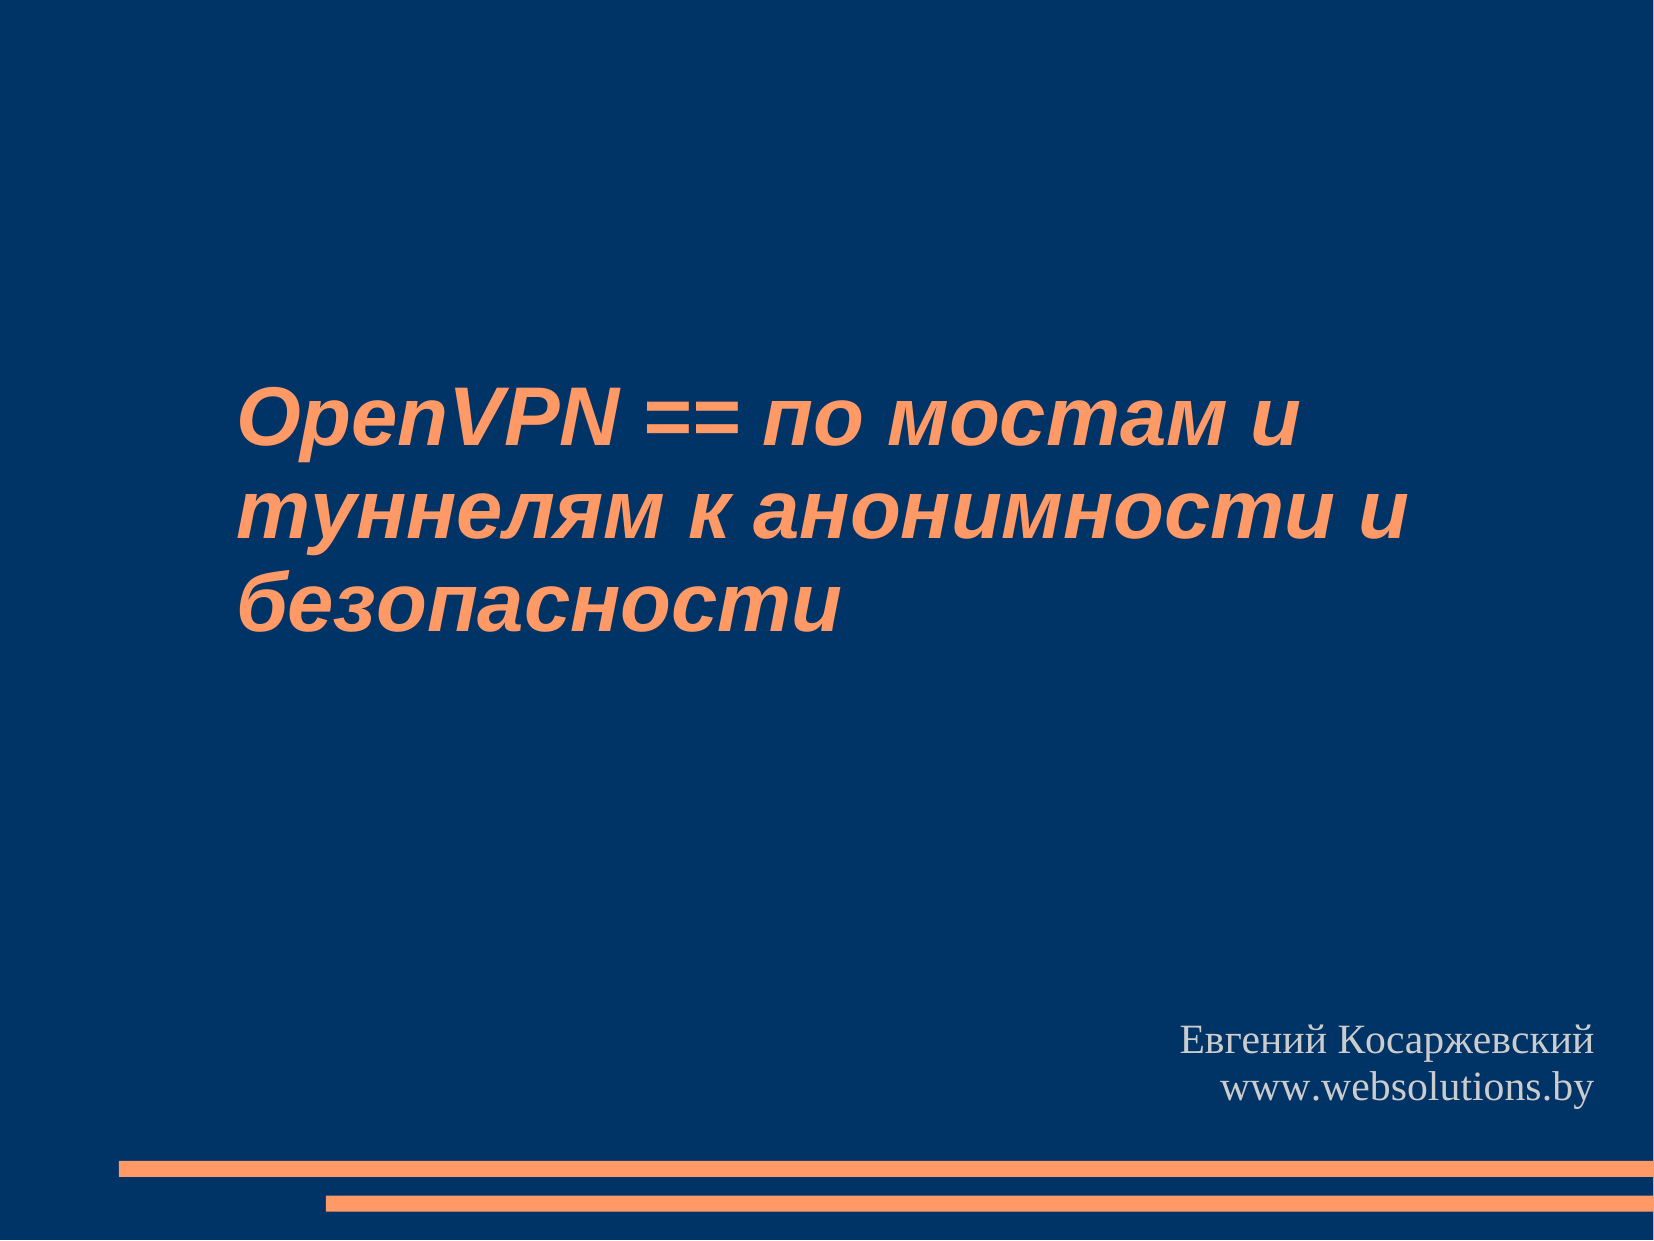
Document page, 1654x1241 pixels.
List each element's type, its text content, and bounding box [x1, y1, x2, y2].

text_box Евгений Косаржевский www.websolutions.by [1003, 974, 1595, 1152]
title OpenVPN == по мостам и туннелям к анонимности и безопасности [236, 370, 1447, 650]
